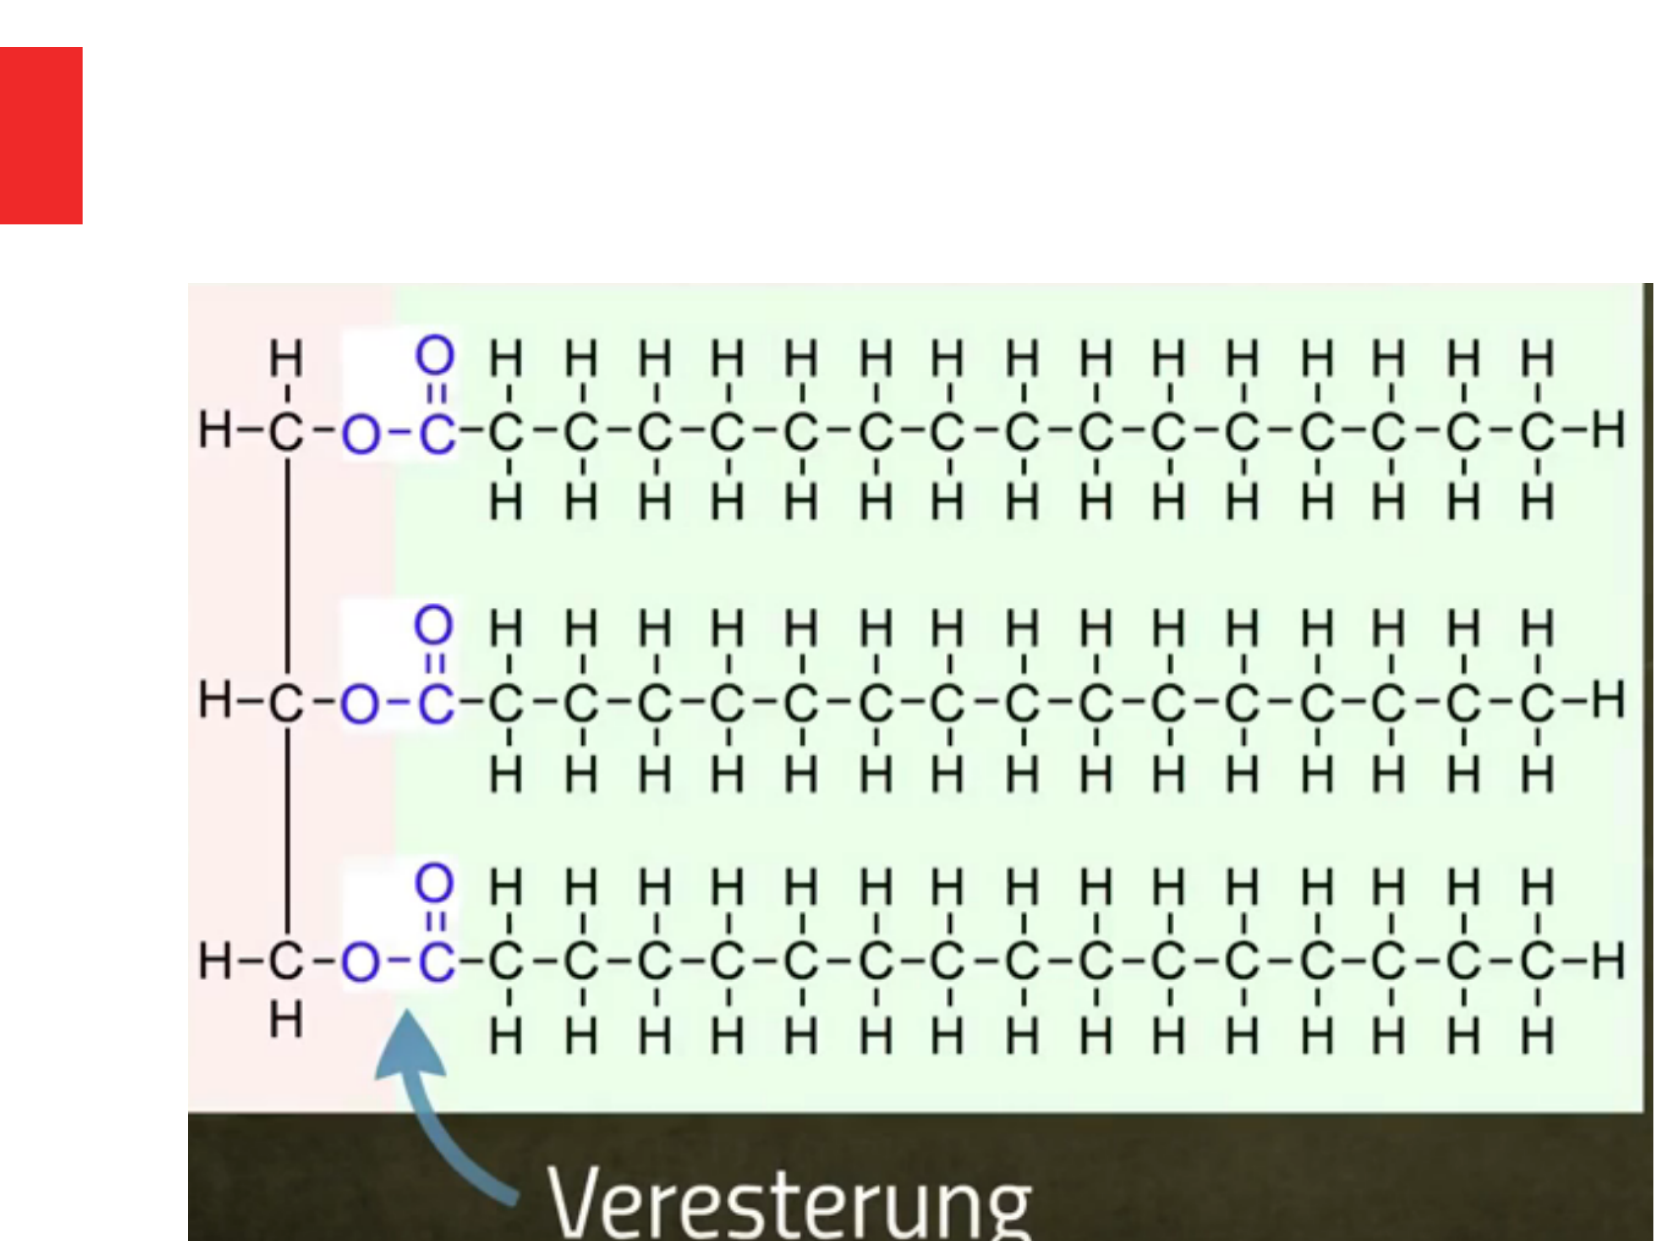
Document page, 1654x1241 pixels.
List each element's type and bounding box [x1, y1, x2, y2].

picture [188, 283, 1654, 1241]
